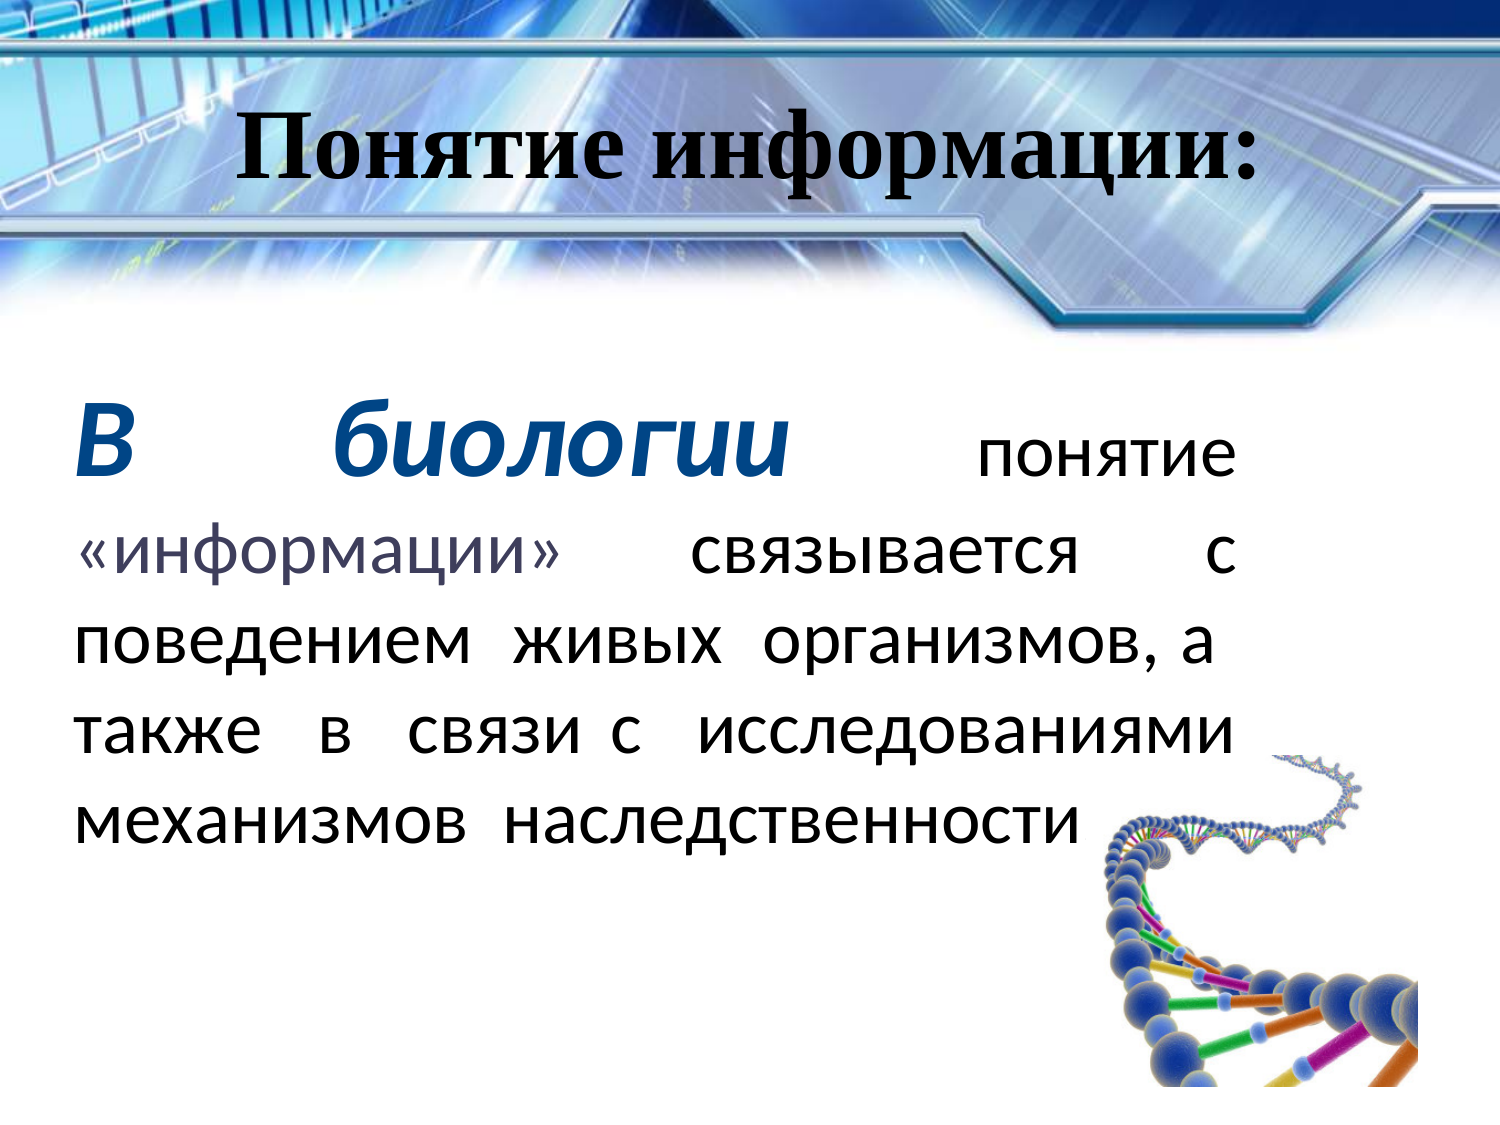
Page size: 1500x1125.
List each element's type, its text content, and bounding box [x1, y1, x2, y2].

picture [0, 0, 1500, 1125]
list В биологии понятие «информации» связывается с поведением живых организмов, а также в связи с исследованиями механизмов наследственности. [59, 356, 1410, 1099]
title Понятие информации: [75, 45, 1426, 233]
